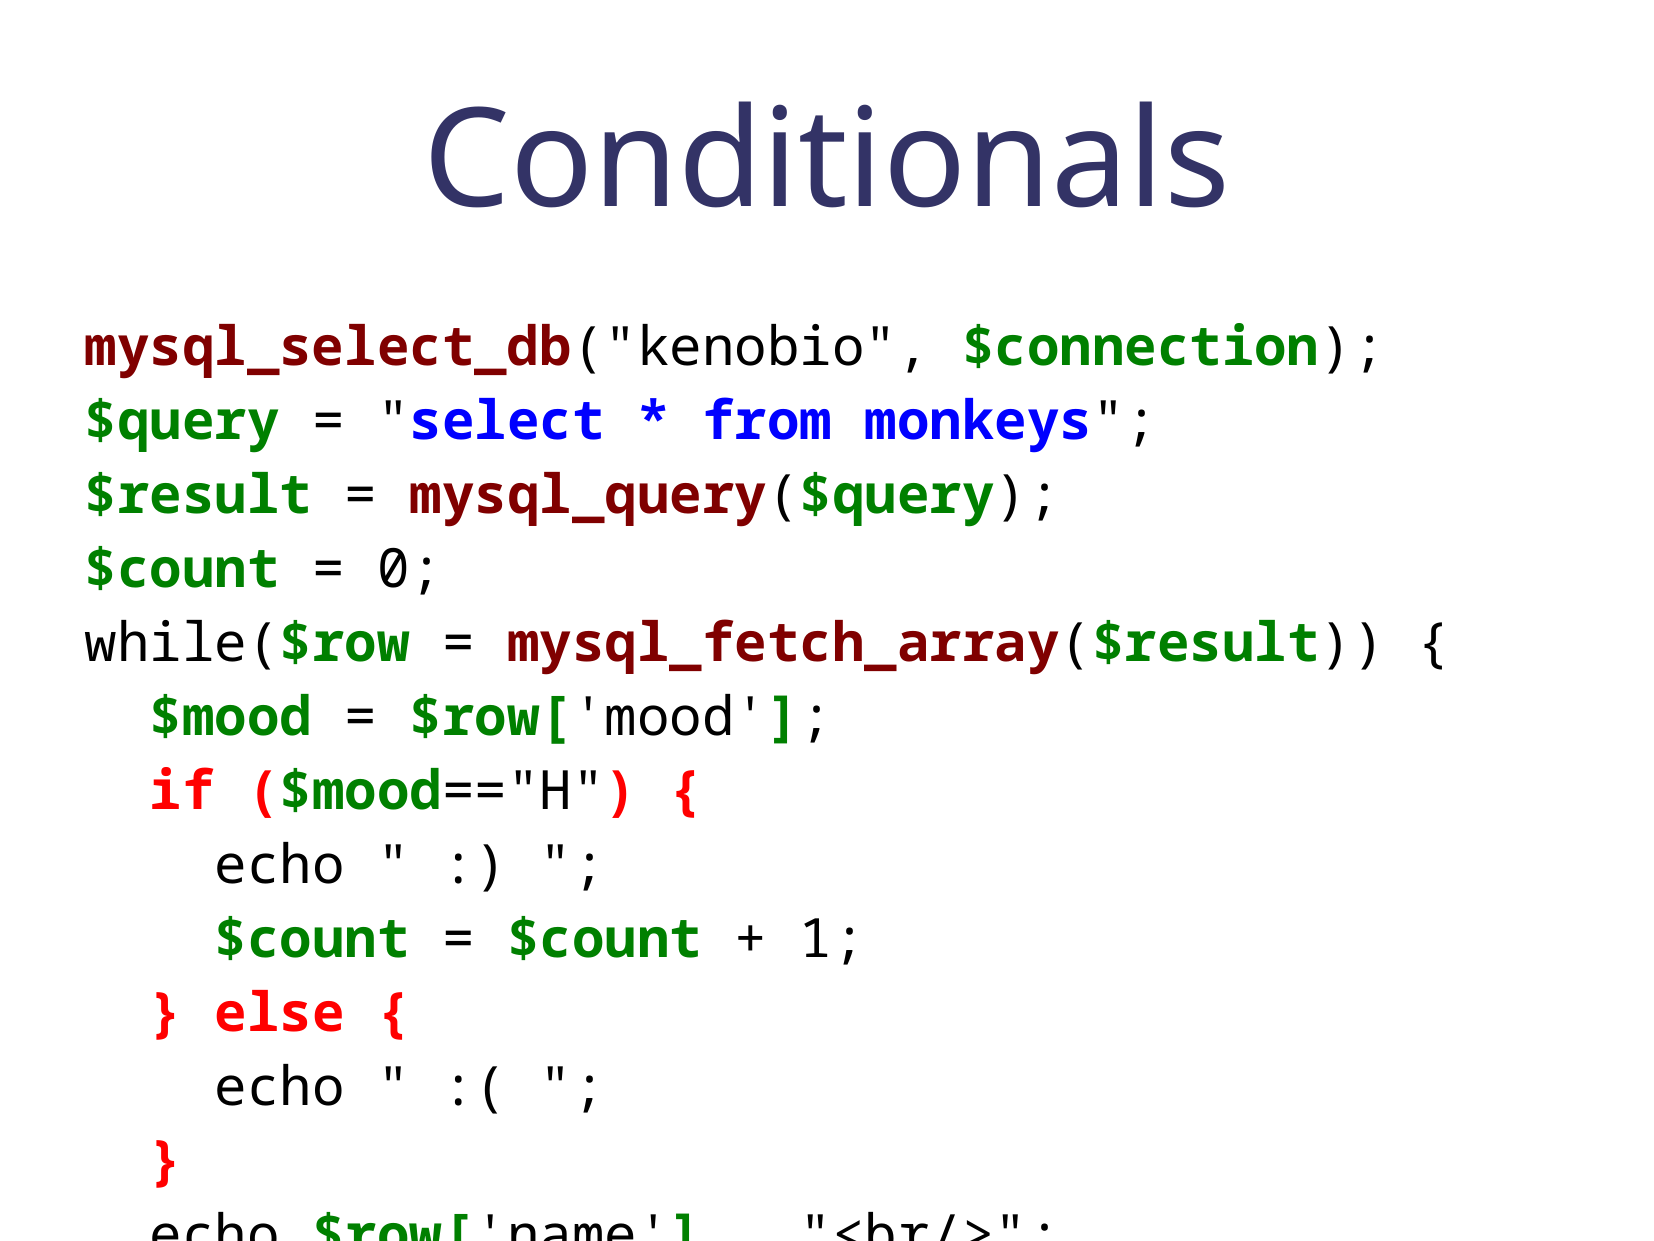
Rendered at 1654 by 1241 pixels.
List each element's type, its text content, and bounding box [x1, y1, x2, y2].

text_box mysql_select_db("kenobio", $connection); $query = "select * from monkeys"; $result = mysql_query($query); $count = 0; while($row = mysql_fetch_array($result)) { $mood = $row['mood']; if ($mood=="H") { echo " :) "; $count = $count + 1; } else { echo " :( "; } echo $row['name'] . "<br/>"; } echo "Count: " . $count . " monkeys are happy."; [37, 300, 1654, 1241]
title Conditionals [82, 56, 1571, 250]
